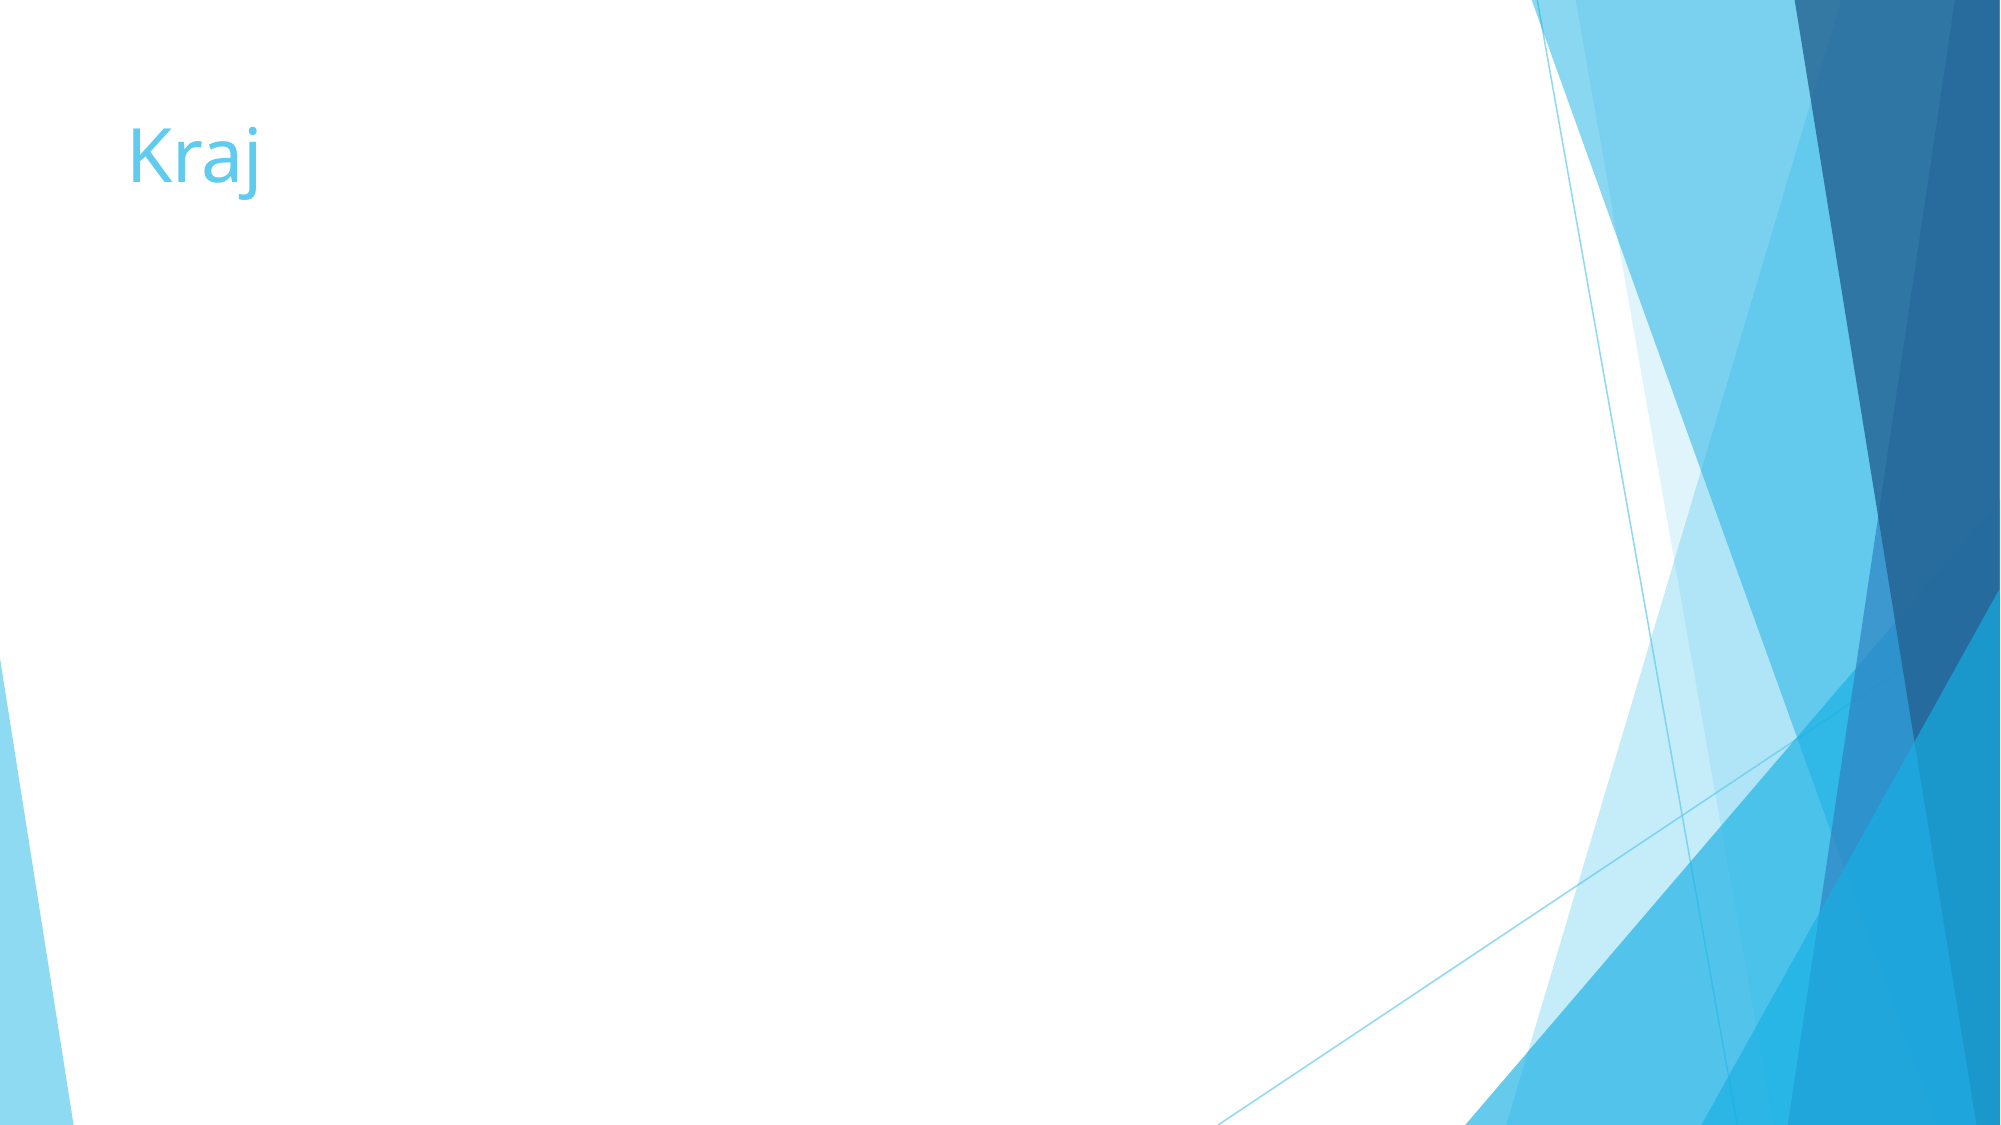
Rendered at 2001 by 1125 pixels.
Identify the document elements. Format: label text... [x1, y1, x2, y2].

title Kraj [111, 99, 1522, 317]
